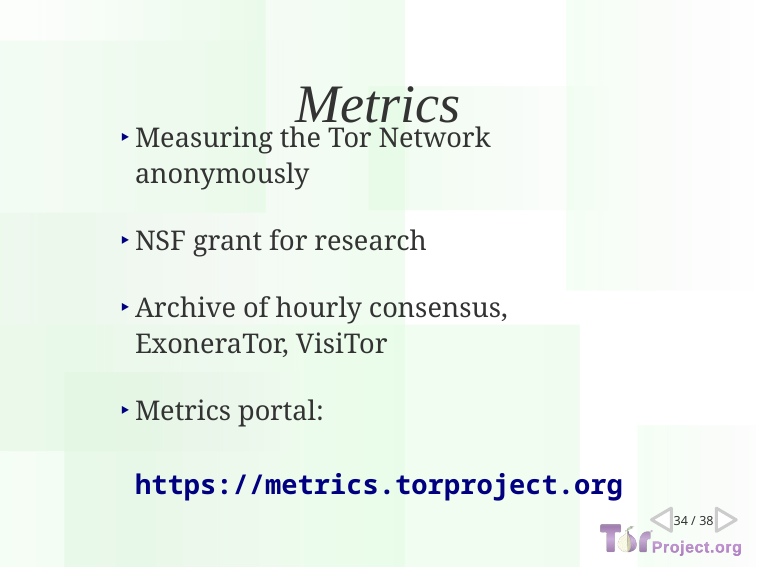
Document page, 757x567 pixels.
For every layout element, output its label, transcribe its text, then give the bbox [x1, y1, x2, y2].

text_box Measuring the Tor Network anonymously NSF grant for research Archive of hourly consensus, ExoneraTor, VisiTor Metrics portal: https://metrics.torproject.org [0, 112, 756, 508]
text_box Metrics [0, 67, 756, 112]
picture [0, 0, 757, 567]
